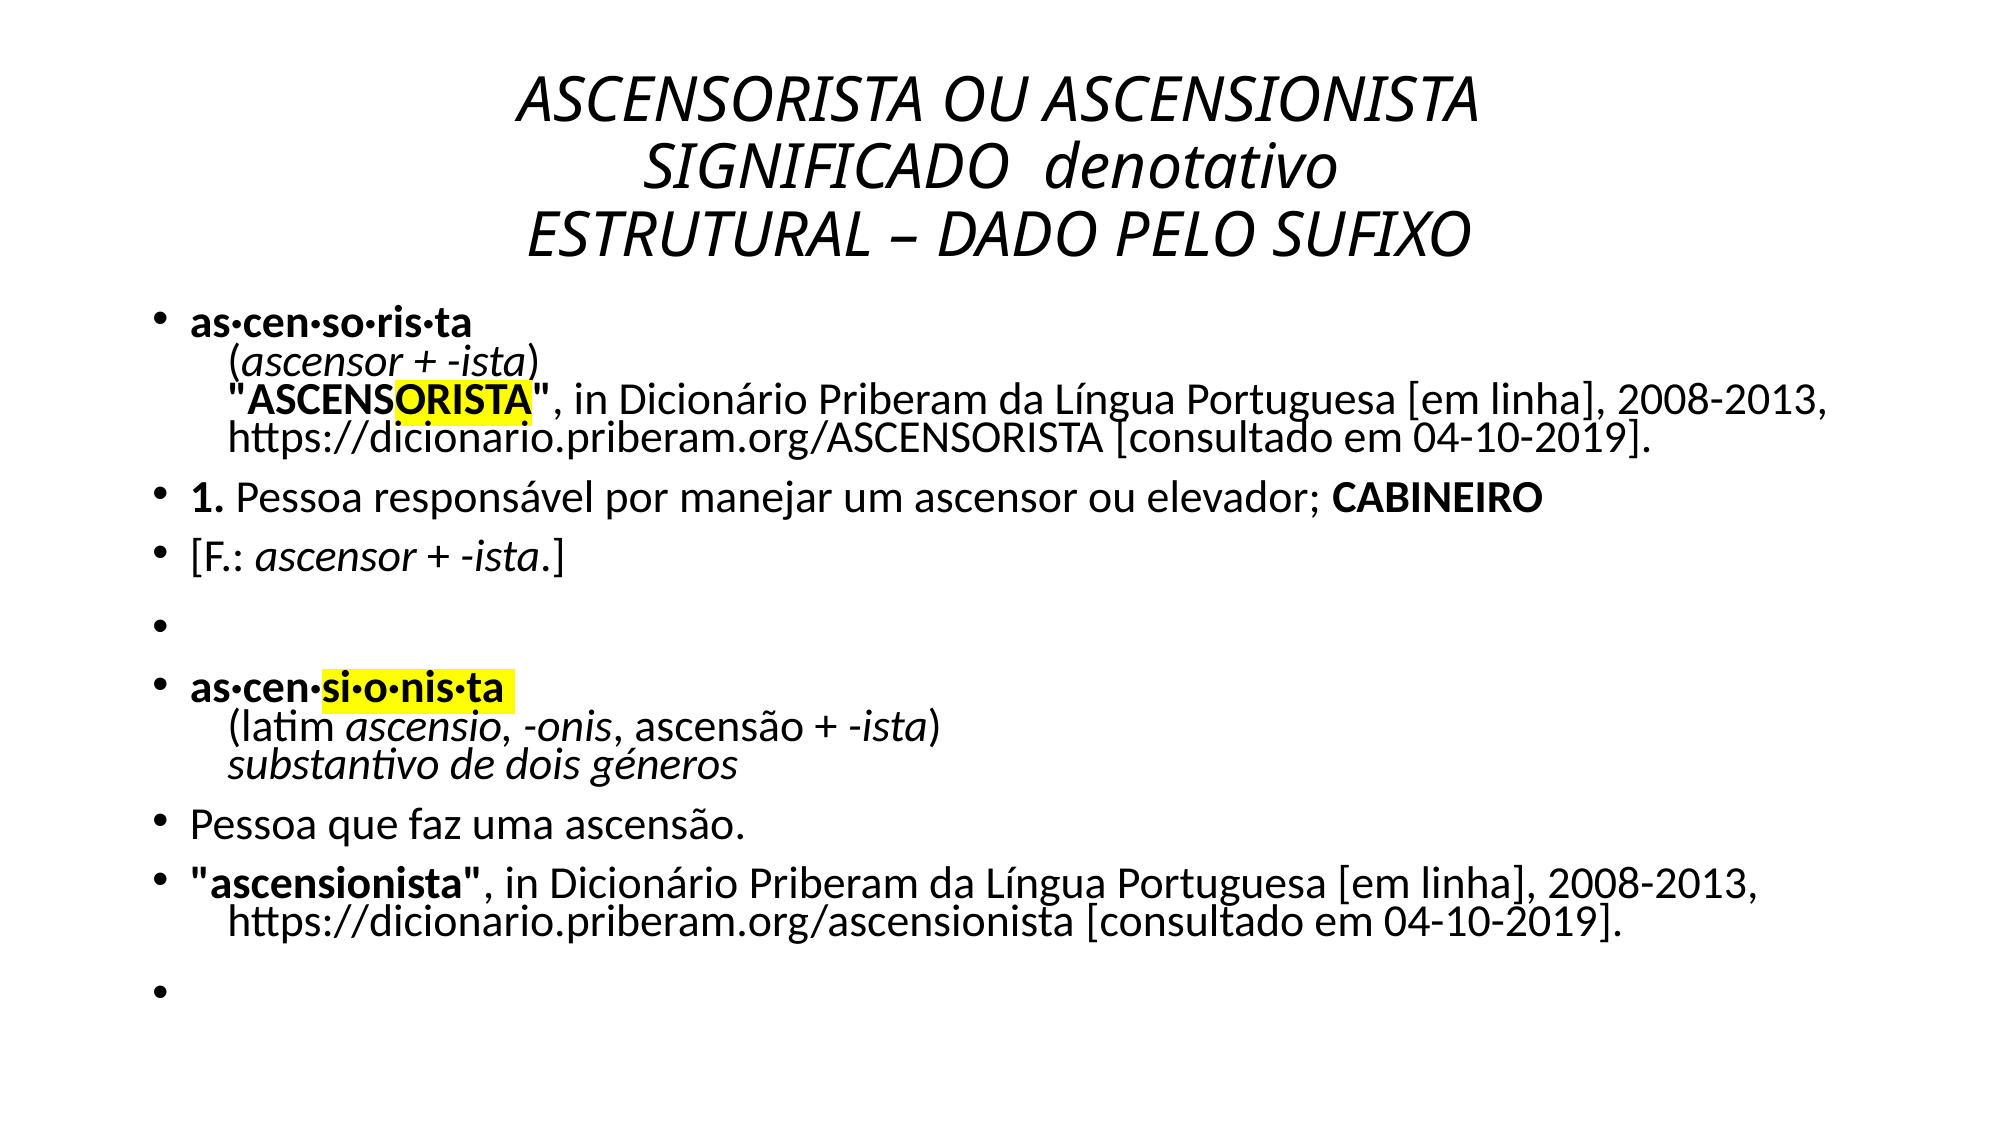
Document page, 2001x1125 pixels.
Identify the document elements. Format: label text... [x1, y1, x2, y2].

list as·cen·so·ris·ta (ascensor + -ista) "ASCENSORISTA", in Dicionário Priberam da Língua Portuguesa [em linha], 2008-2013, https://dicionario.priberam.org/ASCENSORISTA [consultado em 04-10-2019]. 1. Pessoa responsável por manejar um ascensor ou elevador; CABINEIRO [F.: ascensor + -ista.] as·cen·si·o·nis·ta (latim ascensio, -onis, ascensão + -ista) substantivo de dois géneros Pessoa que faz uma ascensão. "ascensionista", in Dicionário Priberam da Língua Portuguesa [em linha], 2008-2013, https://dicionario.priberam.org/ascensionista [consultado em 04-10-2019]. [137, 299, 1863, 1014]
title ASCENSORISTA OU ASCENSIONISTA SIGNIFICADO denotativo ESTRUTURAL – DADO PELO SUFIXO [137, 59, 1863, 278]
